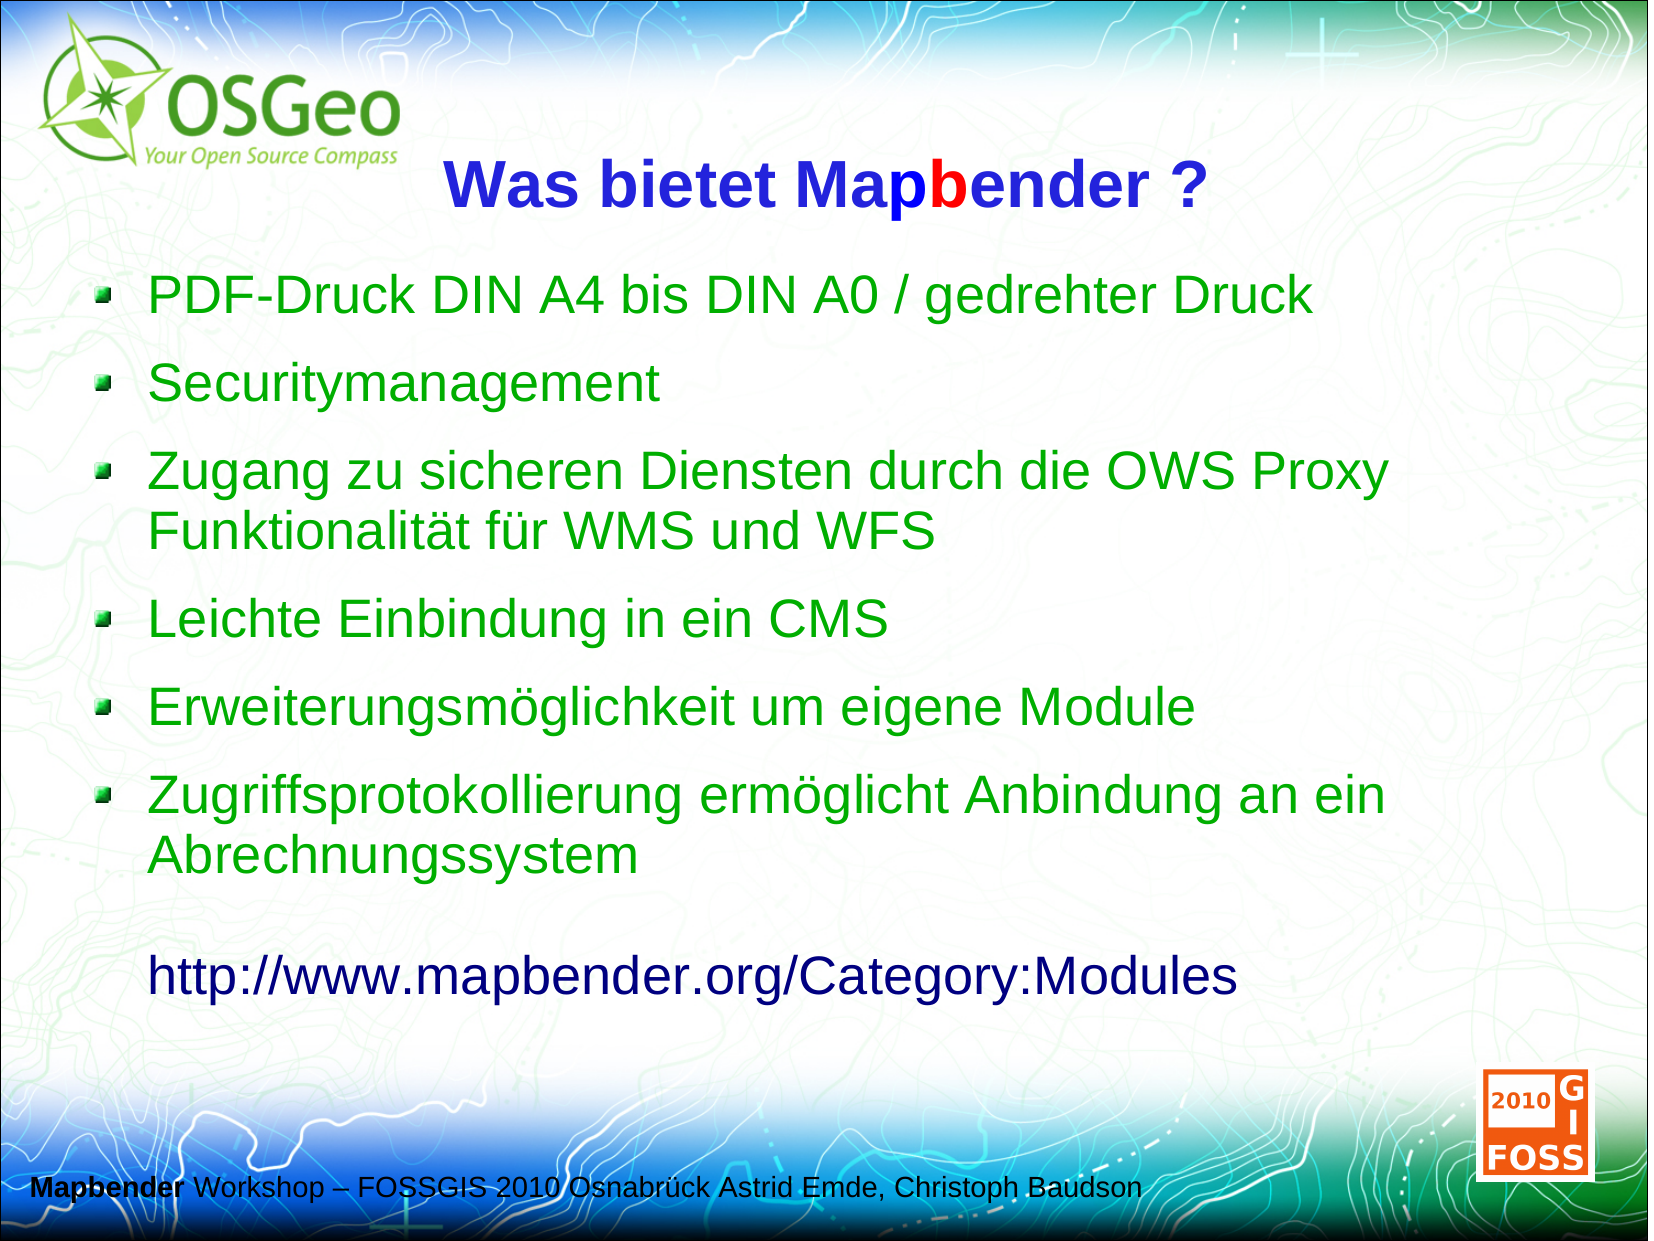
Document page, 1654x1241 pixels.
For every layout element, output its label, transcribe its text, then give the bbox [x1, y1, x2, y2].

title Was bietet Mapbender ? [82, 96, 1571, 272]
list PDF-Druck DIN A4 bis DIN A0 / gedrehter Druck Securitymanagement Zugang zu sicheren Diensten durch die OWS Proxy Funktionalität für WMS und WFS Leichte Einbindung in ein CMS Erweiterungsmöglichkeit um eigene Module Zugriffsprotokollierung ermöglicht Anbindung an ein Abrechnungssystem http://www.mapbender.org/Category:Modules [76, 264, 1565, 1084]
picture [1, 1, 1647, 1240]
